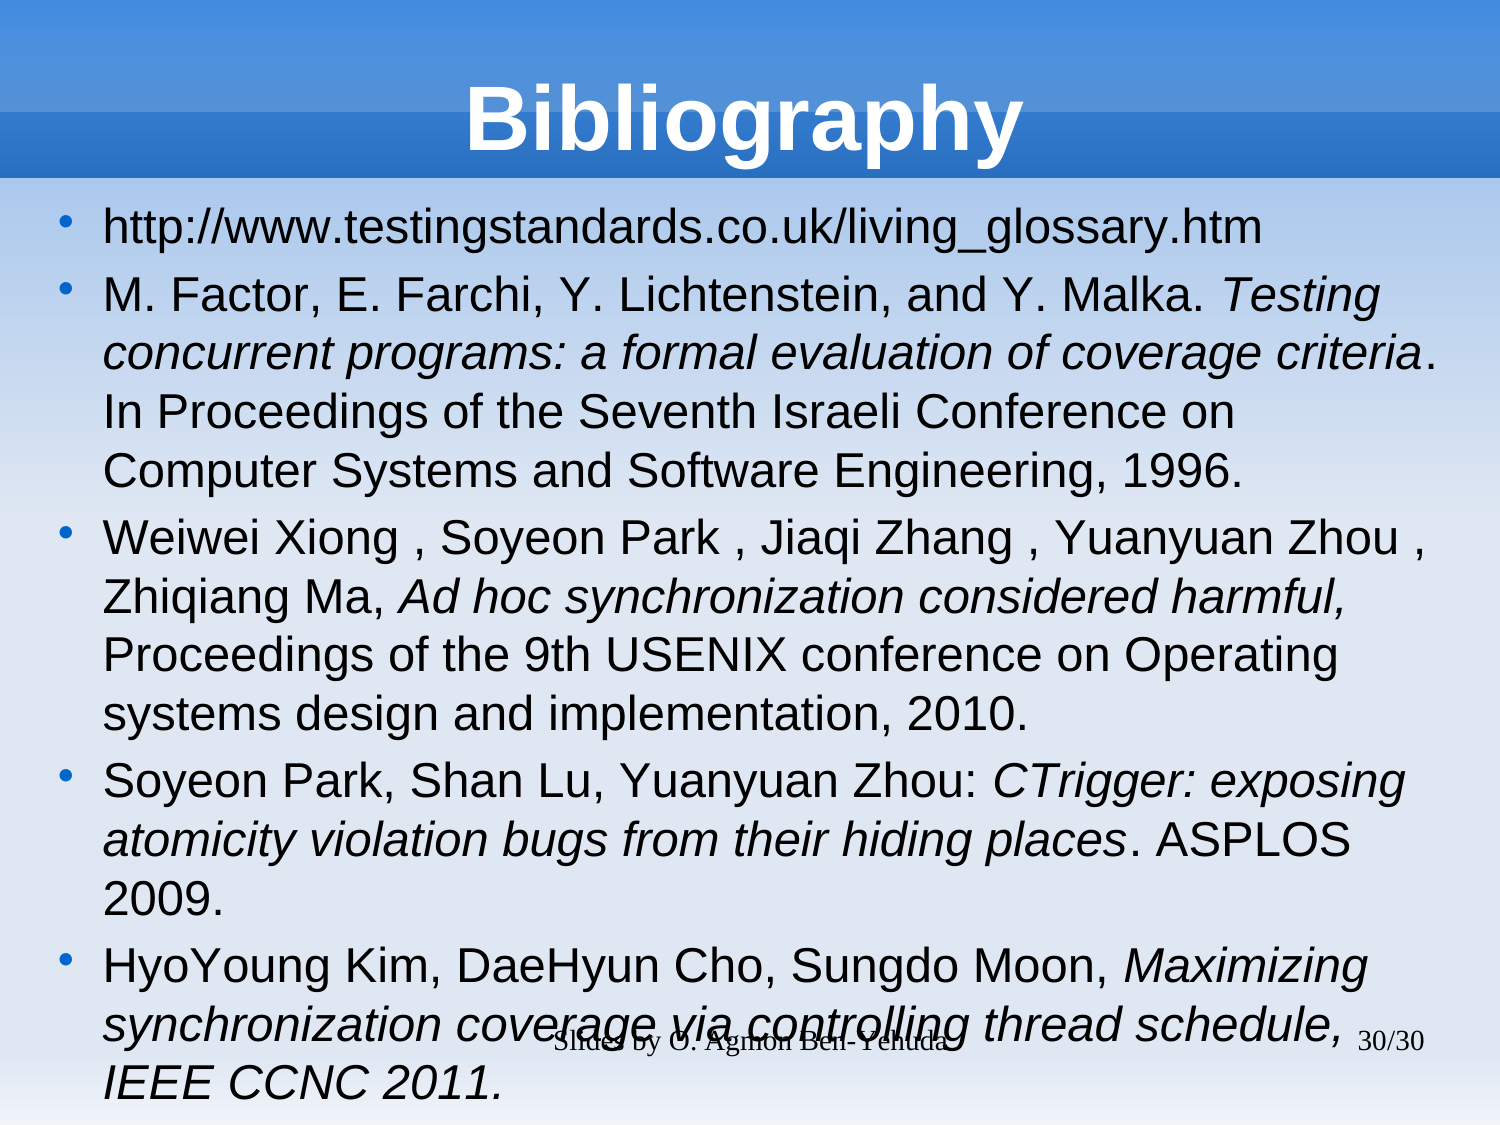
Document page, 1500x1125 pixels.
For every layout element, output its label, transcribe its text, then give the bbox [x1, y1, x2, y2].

title Bibliography [27, 49, 1463, 179]
picture [0, 0, 1500, 1125]
list http://www.testingstandards.co.uk/living_glossary.htm M. Factor, E. Farchi, Y. Lichtenstein, and Y. Malka. Testing concurrent programs: a formal evaluation of coverage criteria. In Proceedings of the Seventh Israeli Conference on Computer Systems and Software Engineering, 1996. Weiwei Xiong , Soyeon Park , Jiaqi Zhang , Yuanyuan Zhou , Zhiqiang Ma, Ad hoc synchronization considered harmful, Proceedings of the 9th USENIX conference on Operating systems design and implementation, 2010. Soyeon Park, Shan Lu, Yuanyuan Zhou: CTrigger: exposing atomicity violation bugs from their hiding places. ASPLOS 2009. HyoYoung Kim, DaeHyun Cho, Sungdo Moon, Maximizing synchronization coverage via controlling thread schedule, IEEE CCNC 2011. [28, 187, 1464, 1125]
